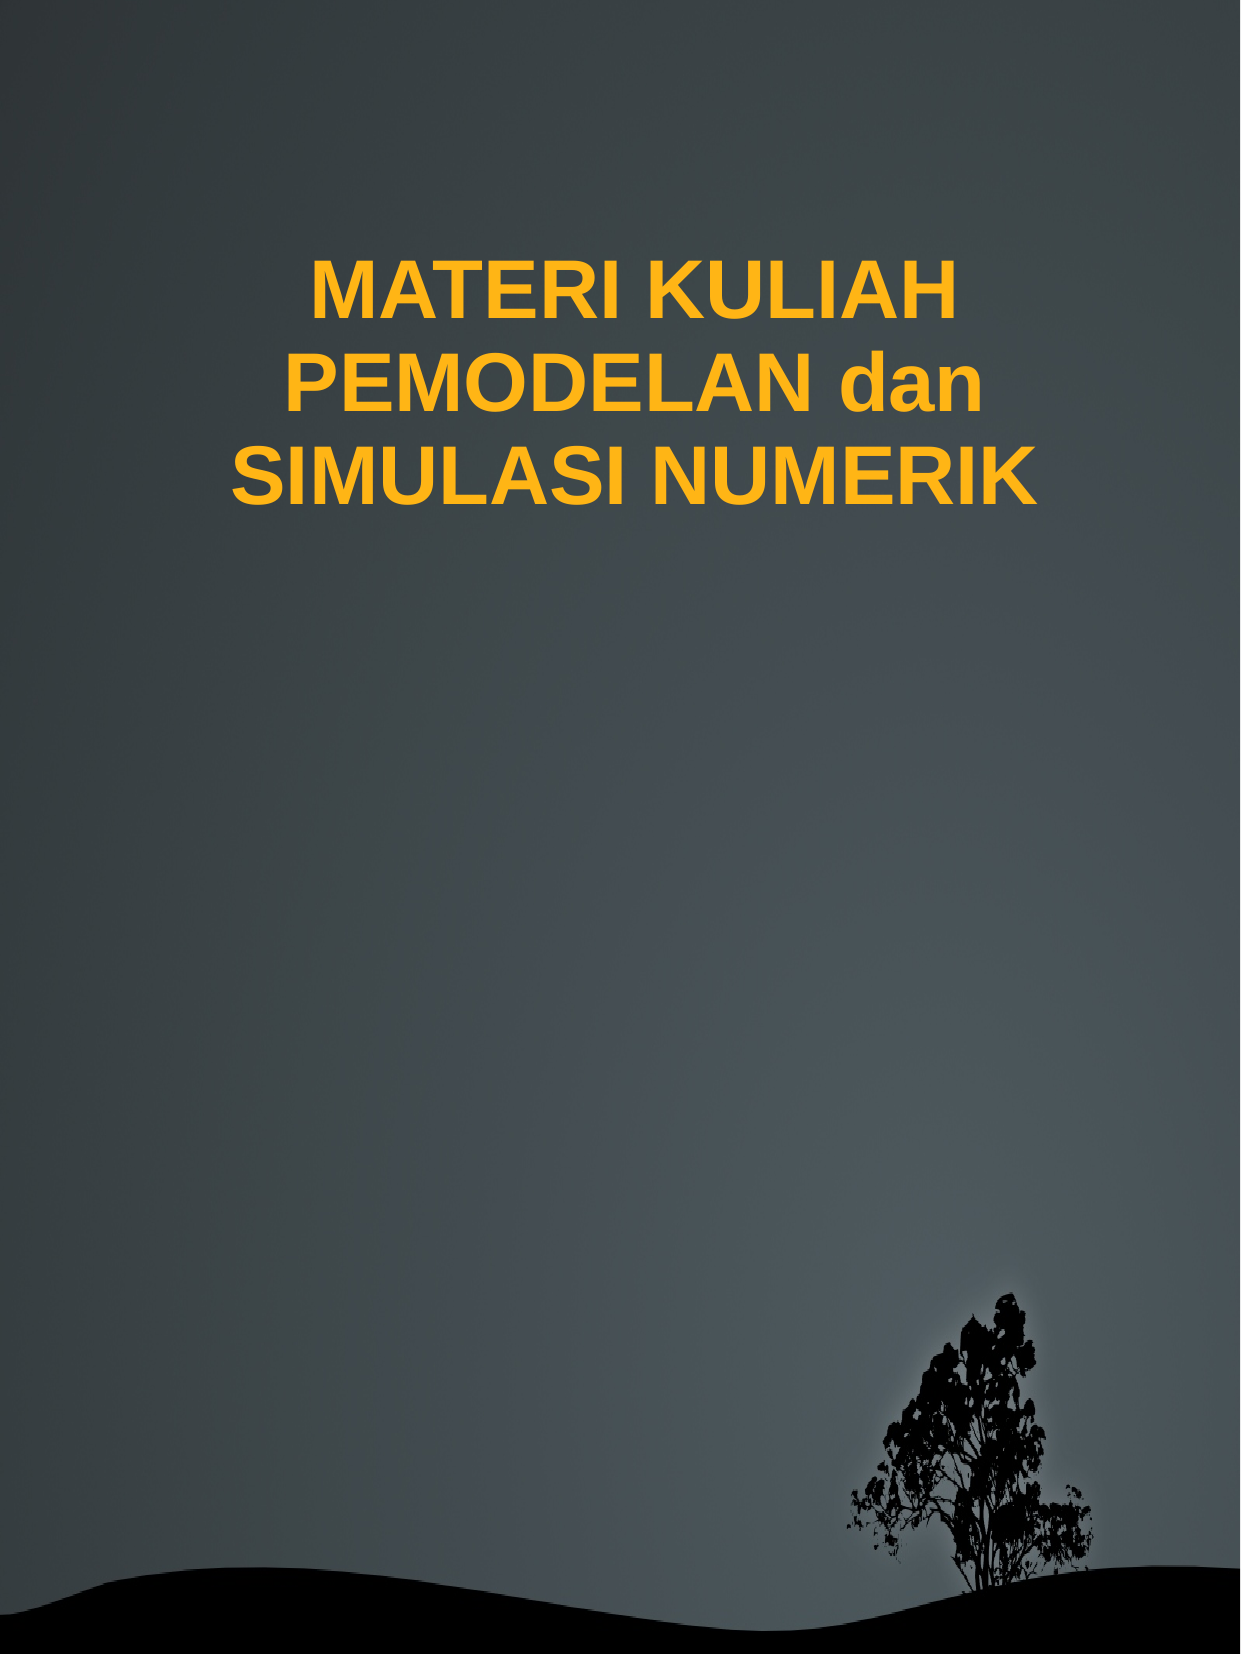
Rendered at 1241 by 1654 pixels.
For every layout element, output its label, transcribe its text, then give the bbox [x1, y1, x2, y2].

text_box MATERI KULIAH PEMODELAN dan SIMULASI NUMERIK [206, 236, 1063, 531]
picture [0, 0, 1241, 1654]
